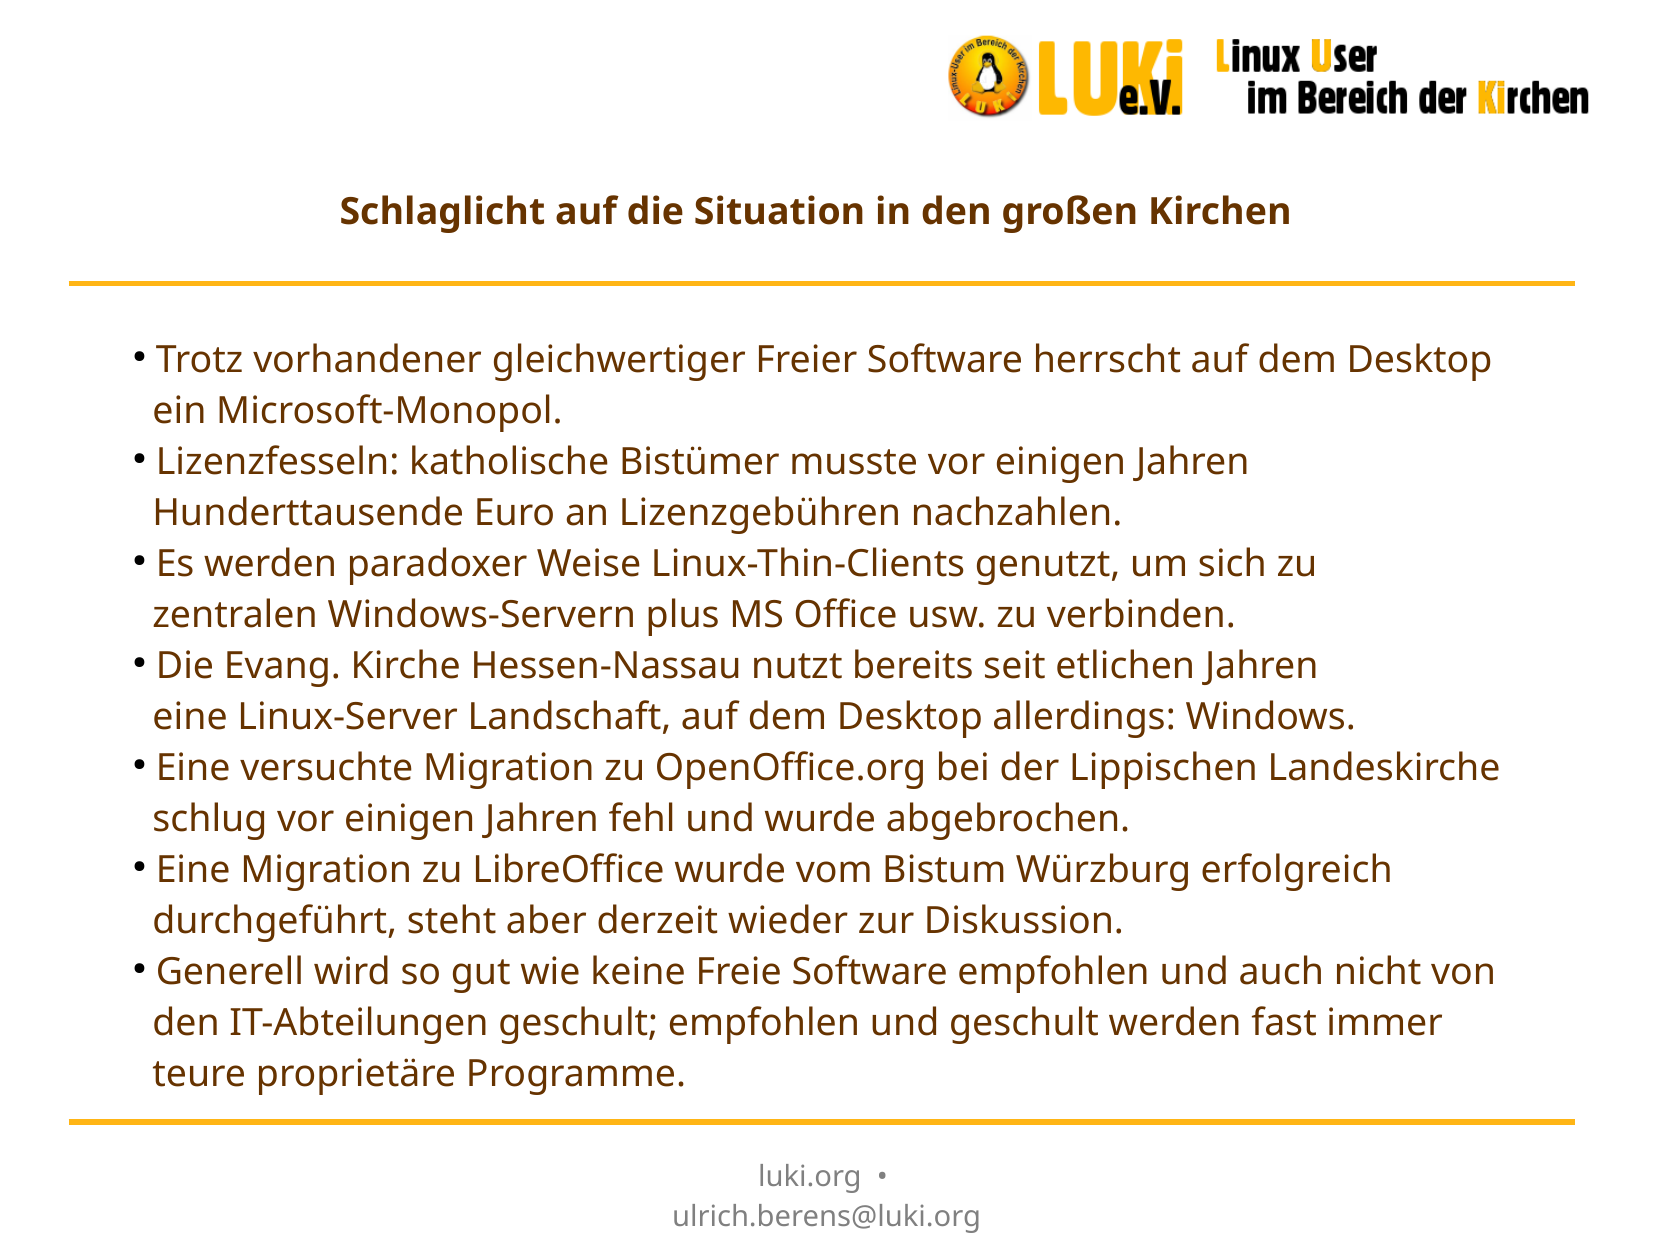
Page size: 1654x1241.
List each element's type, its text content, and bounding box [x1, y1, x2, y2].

picture [944, 29, 1595, 126]
text_box Trotz vorhandener gleichwertiger Freier Software herrscht auf dem Desktop ein Microsoft-Monopol. Lizenzfesseln: katholische Bistümer musste vor einigen Jahren Hunderttausende Euro an Lizenzgebühren nachzahlen. Es werden paradoxer Weise Linux-Thin-Clients genutzt, um sich zu zentralen Windows-Servern plus MS Office usw. zu verbinden. Die Evang. Kirche Hessen-Nassau nutzt bereits seit etlichen Jahren eine Linux-Server Landschaft, auf dem Desktop allerdings: Windows. Eine versuchte Migration zu OpenOffice.org bei der Lippischen Landeskirche schlug vor einigen Jahren fehl und wurde abgebrochen. Eine Migration zu LibreOffice wurde vom Bistum Würzburg erfolgreich durchgeführt, steht aber derzeit wieder zur Diskussion. Generell wird so gut wie keine Freie Software empfohlen und auch nicht von den IT-Abteilungen geschult; empfohlen und geschult werden fast immer teure proprietäre Programme. [118, 324, 1565, 1004]
text_box luki.org • ulrich.berens@luki.org [590, 1144, 1063, 1201]
text_box Schlaglicht auf die Situation in den großen Kirchen [324, 177, 1418, 237]
